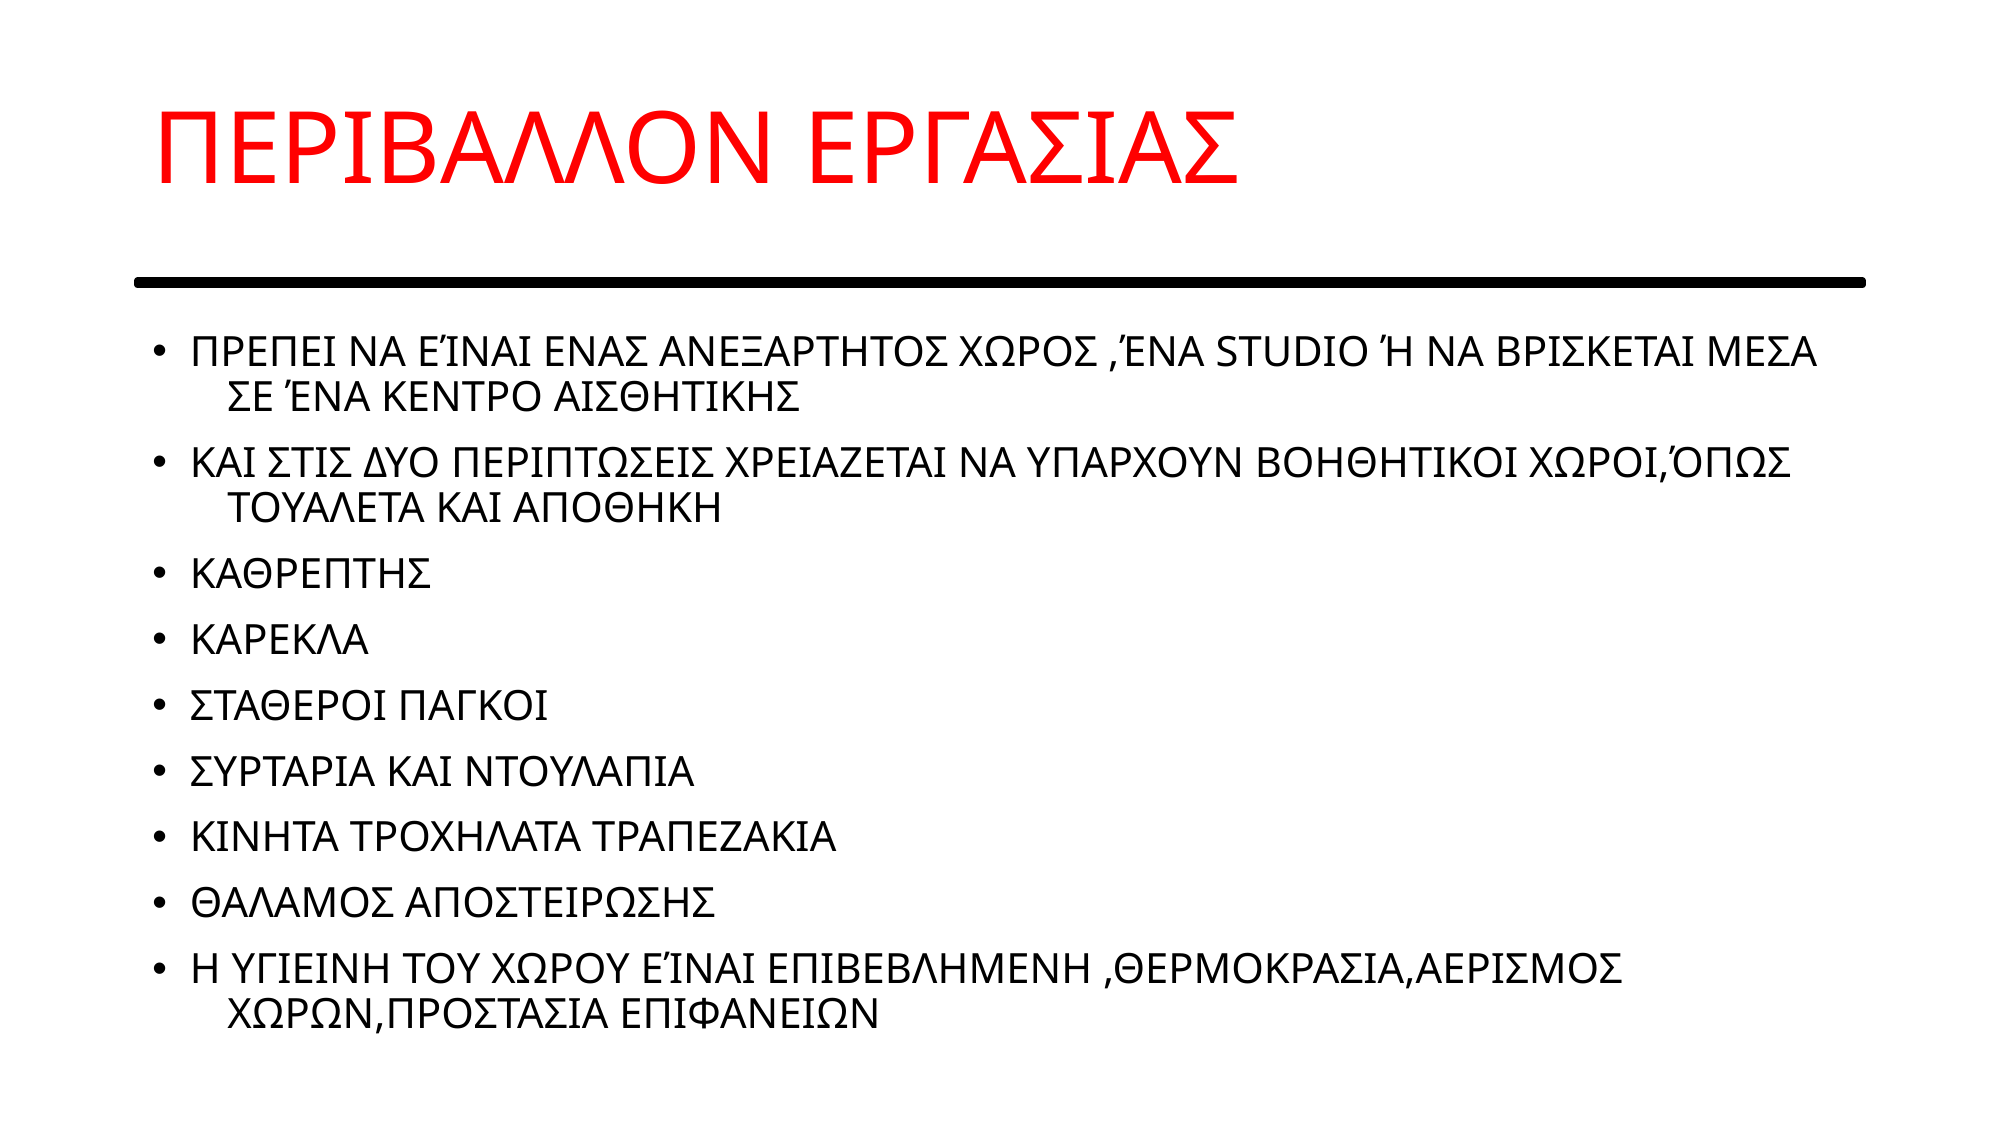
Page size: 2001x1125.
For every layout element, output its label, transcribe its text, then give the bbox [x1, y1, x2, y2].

list ΠΡΕΠΕΙ ΝΑ ΕΊΝΑΙ ΕΝΑΣ ΑΝΕΞΑΡΤΗΤΟΣ ΧΩΡΟΣ ,ΈΝΑ STUDIO Ή ΝΑ ΒΡΙΣΚΕΤΑΙ ΜΕΣΑ ΣΕ ΈΝΑ ΚΕΝΤΡΟ ΑΙΣΘΗΤΙΚΗΣ ΚΑΙ ΣΤΙΣ ΔΥΟ ΠΕΡΙΠΤΩΣΕΙΣ ΧΡΕΙΑΖΕΤΑΙ ΝΑ ΥΠΑΡΧΟΥΝ ΒΟΗΘΗΤΙΚΟΙ ΧΩΡΟΙ,ΌΠΩΣ ΤΟΥΑΛΕΤΑ ΚΑΙ ΑΠΟΘΗΚΗ ΚΑΘΡΕΠΤΗΣ ΚΑΡΕΚΛΑ ΣΤΑΘΕΡΟΙ ΠΑΓΚΟΙ ΣΥΡΤΑΡΙΑ ΚΑΙ ΝΤΟΥΛΑΠΙΑ ΚΙΝΗΤΑ ΤΡΟΧΗΛΑΤΑ ΤΡΑΠΕΖΑΚΙΑ ΘΑΛΑΜΟΣ ΑΠΟΣΤΕΙΡΩΣΗΣ Η ΥΓΙΕΙΝΗ ΤΟΥ ΧΩΡΟΥ ΕΊΝΑΙ ΕΠΙΒΕΒΛΗΜΕΝΗ ,ΘΕΡΜΟΚΡΑΣΙΑ,ΑΕΡΙΣΜΟΣ ΧΩΡΩΝ,ΠΡΟΣΤΑΣΙΑ ΕΠΙΦΑΝΕΙΩΝ [137, 322, 1863, 1066]
title ΠΕΡΙΒΑΛΛΟΝ ΕΡΓΑΣΙΑΣ [137, 59, 1369, 228]
